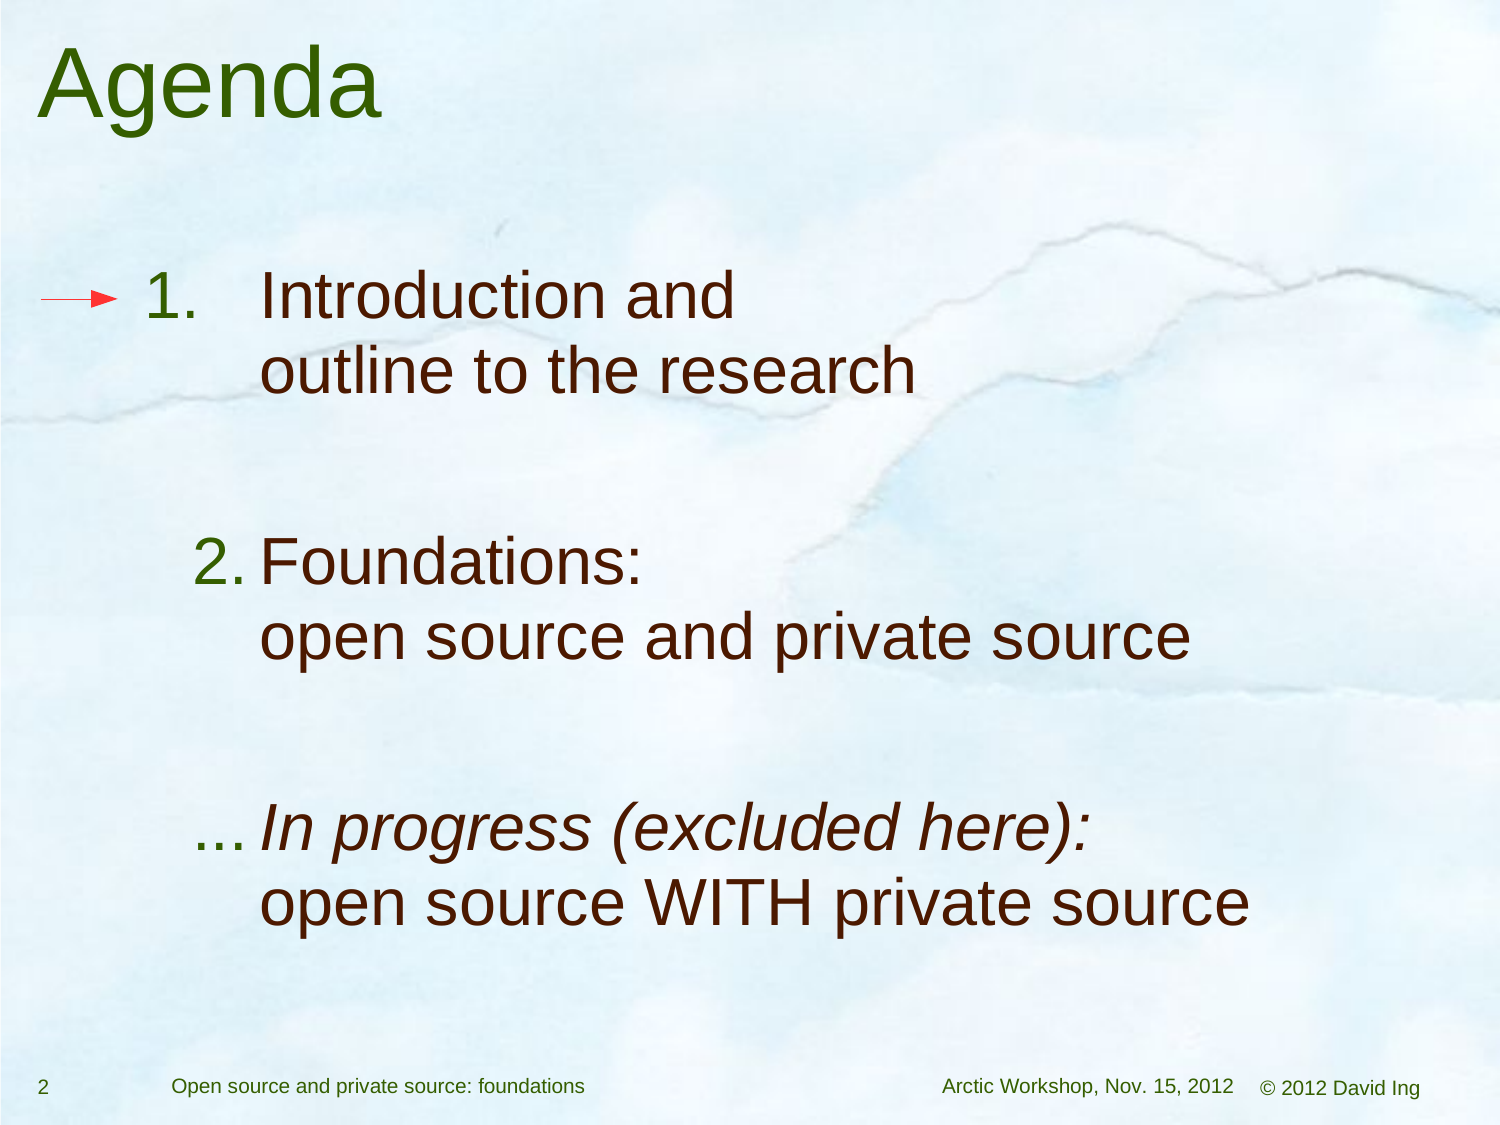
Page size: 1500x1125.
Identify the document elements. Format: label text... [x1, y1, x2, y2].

table_cell ... [138, 784, 254, 1050]
table_header 1. [138, 252, 254, 518]
table_cell 2. [138, 518, 254, 784]
table_cell In progress (excluded here): open source WITH private source [254, 784, 1425, 1050]
picture [0, 0, 1500, 1125]
title Agenda [37, 37, 1463, 152]
table_header Introduction and outline to the research [254, 252, 1425, 518]
table_cell Foundations: open source and private source [254, 518, 1425, 784]
